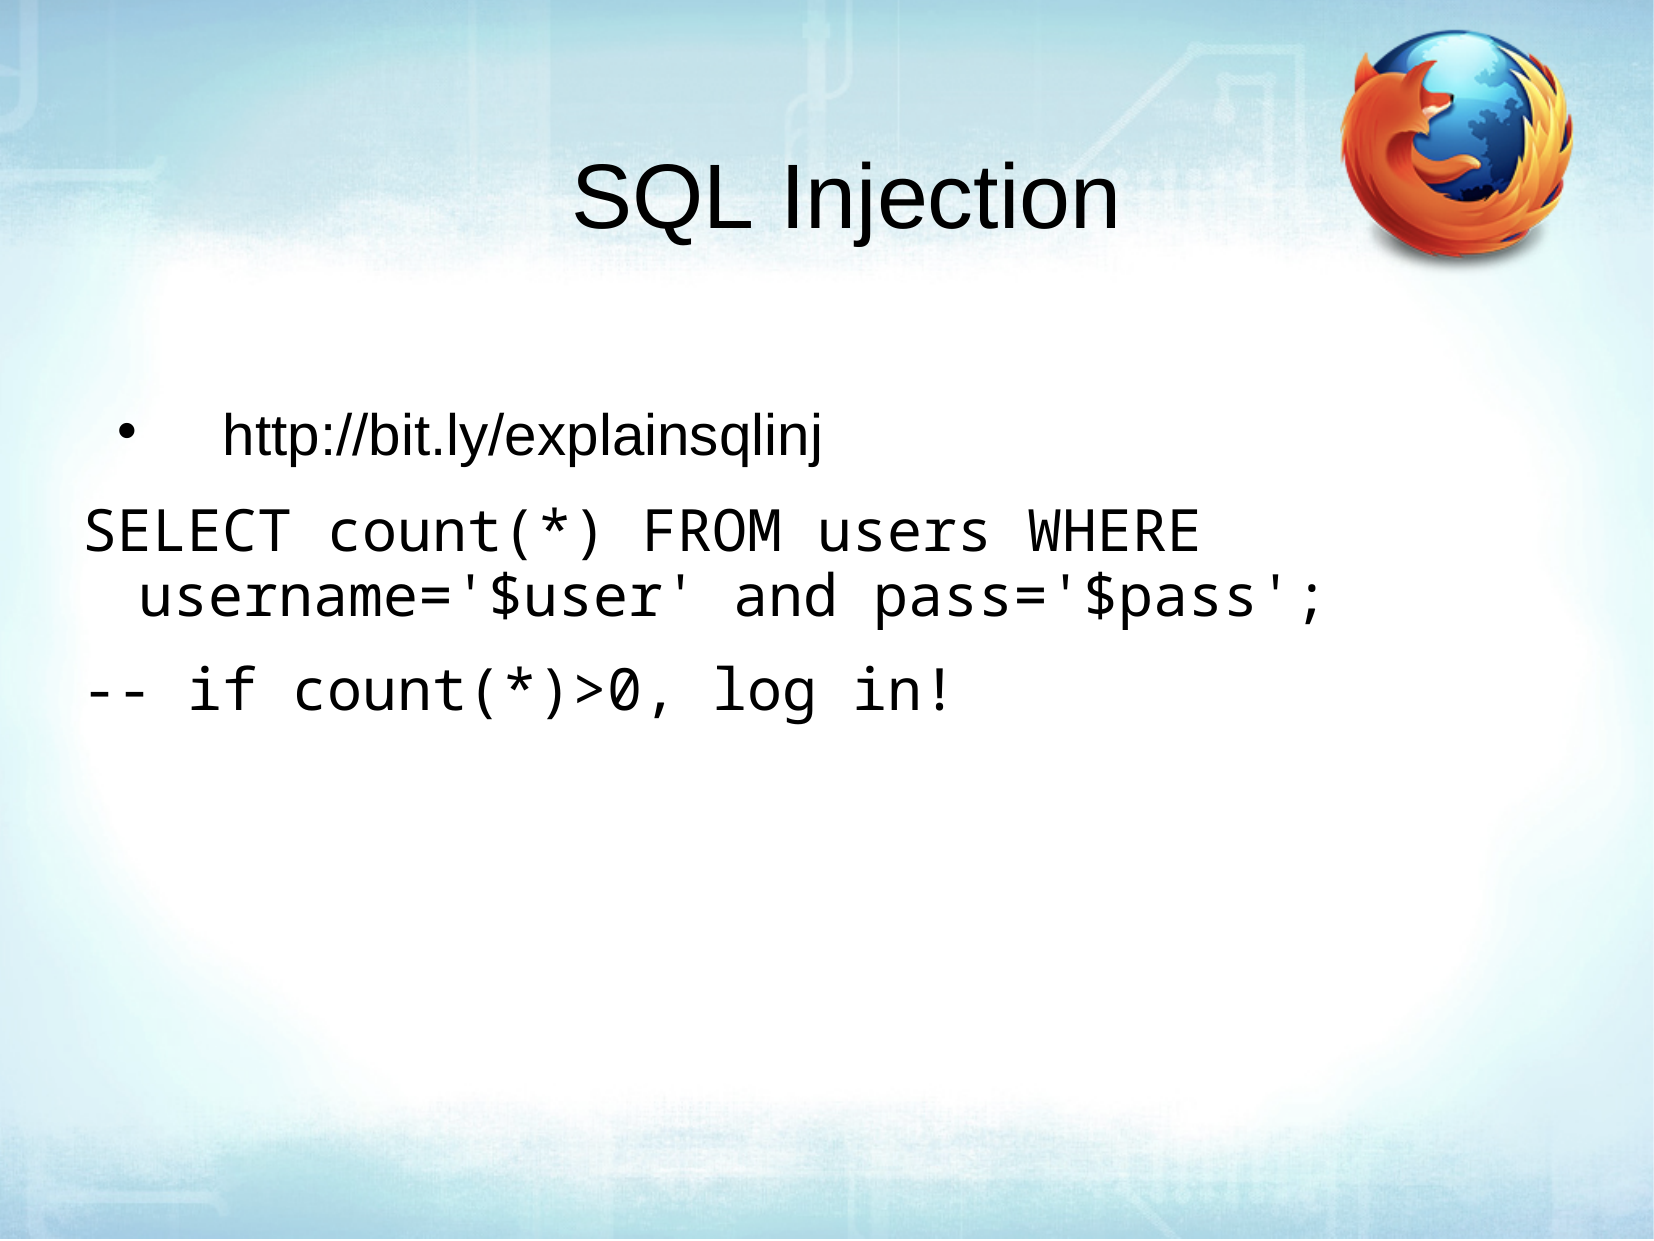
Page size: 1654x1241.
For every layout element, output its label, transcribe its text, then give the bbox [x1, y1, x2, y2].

list http://bit.ly/explainsqlinj SELECT count(*) FROM users WHERE username='$user' and pass='$pass'; -- if count(*)>0, log in! [82, 289, 1571, 1109]
title SQL Injection [140, 91, 1554, 289]
picture [0, 0, 1654, 1239]
